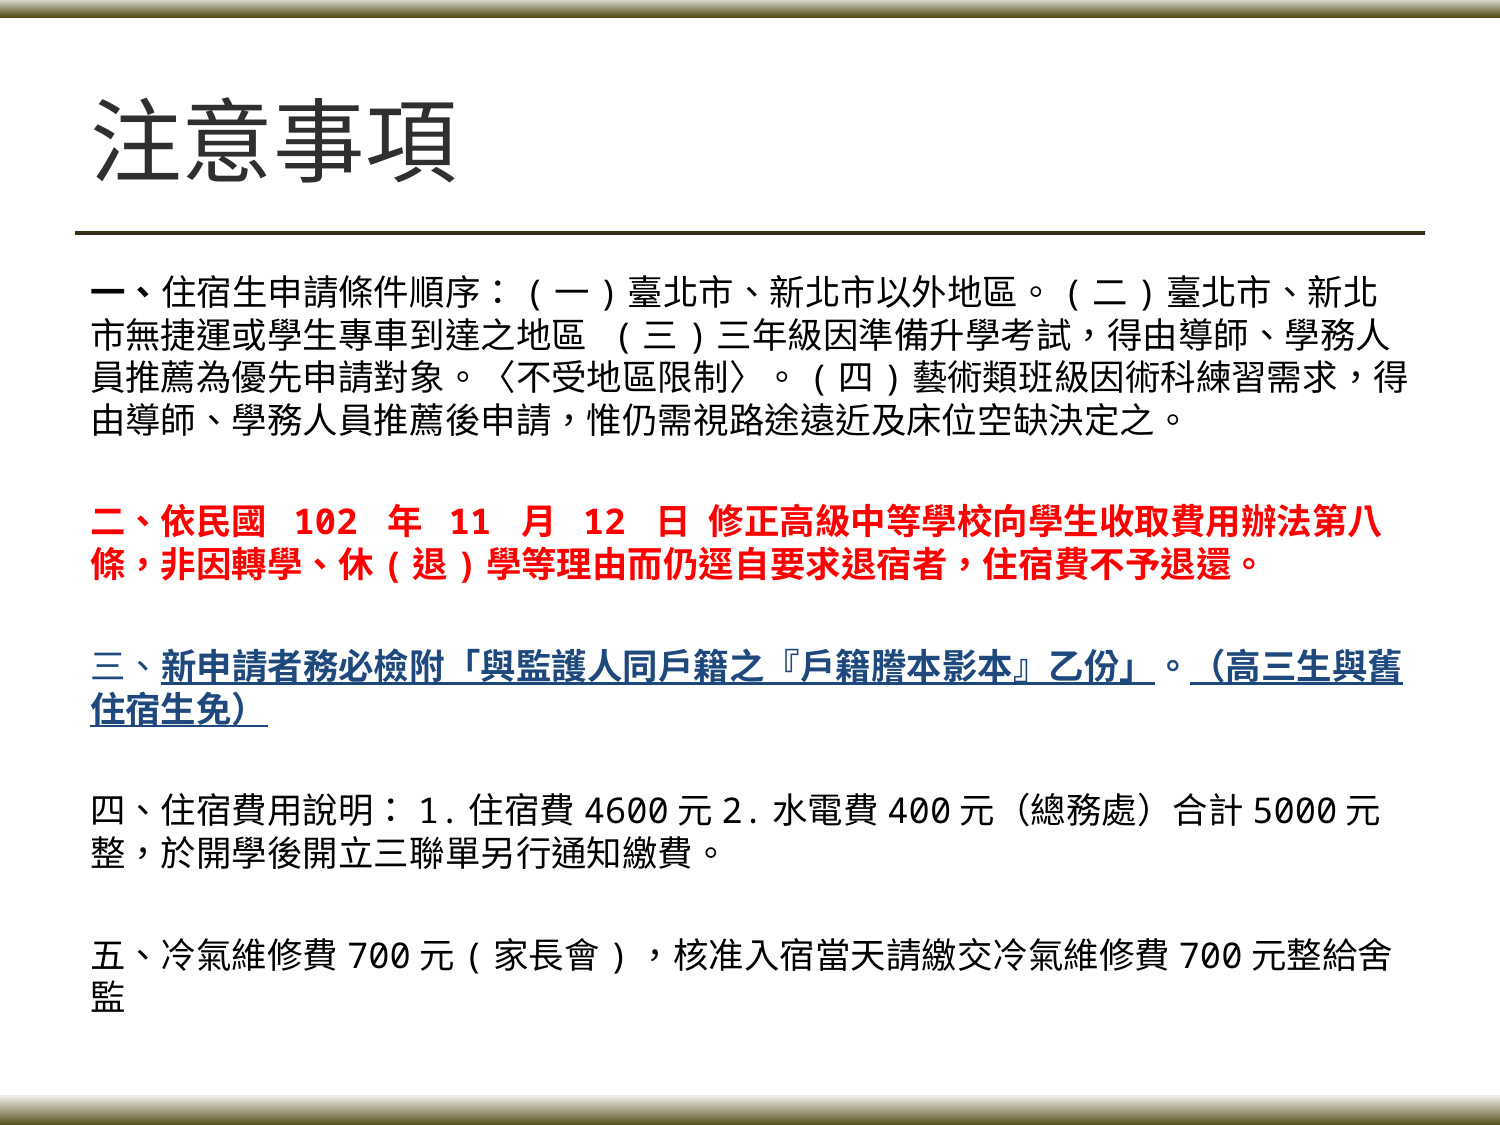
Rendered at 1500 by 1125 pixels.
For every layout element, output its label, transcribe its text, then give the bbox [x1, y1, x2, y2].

list 一、住宿生申請條件順序：(一)臺北市、新北市以外地區。(二)臺北市、新北市無捷運或學生專車到達之地區 (三)三年級因準備升學考試，得由導師、學務人員推薦為優先申請對象。〈不受地區限制〉。(四)藝術類班級因術科練習需求，得由導師、學務人員推薦後申請，惟仍需視路途遠近及床位空缺決定之。 二、依民國 102 年 11 月 12 日 修正高級中等學校向學生收取費用辦法第八條，非因轉學、休(退)學等理由而仍逕自要求退宿者，住宿費不予退還。 三、新申請者務必檢附「與監護人同戶籍之『戶籍謄本影本』乙份」。（高三生與舊住宿生免） 四、住宿費用說明：1.住宿費4600元2.水電費400元（總務處）合計5000元整，於開學後開立三聯單另行通知繳費。 五、冷氣維修費700元(家長會)，核准入宿當天請繳交冷氣維修費700元整給舍監 [75, 262, 1426, 1032]
title 注意事項 [75, 45, 1426, 233]
